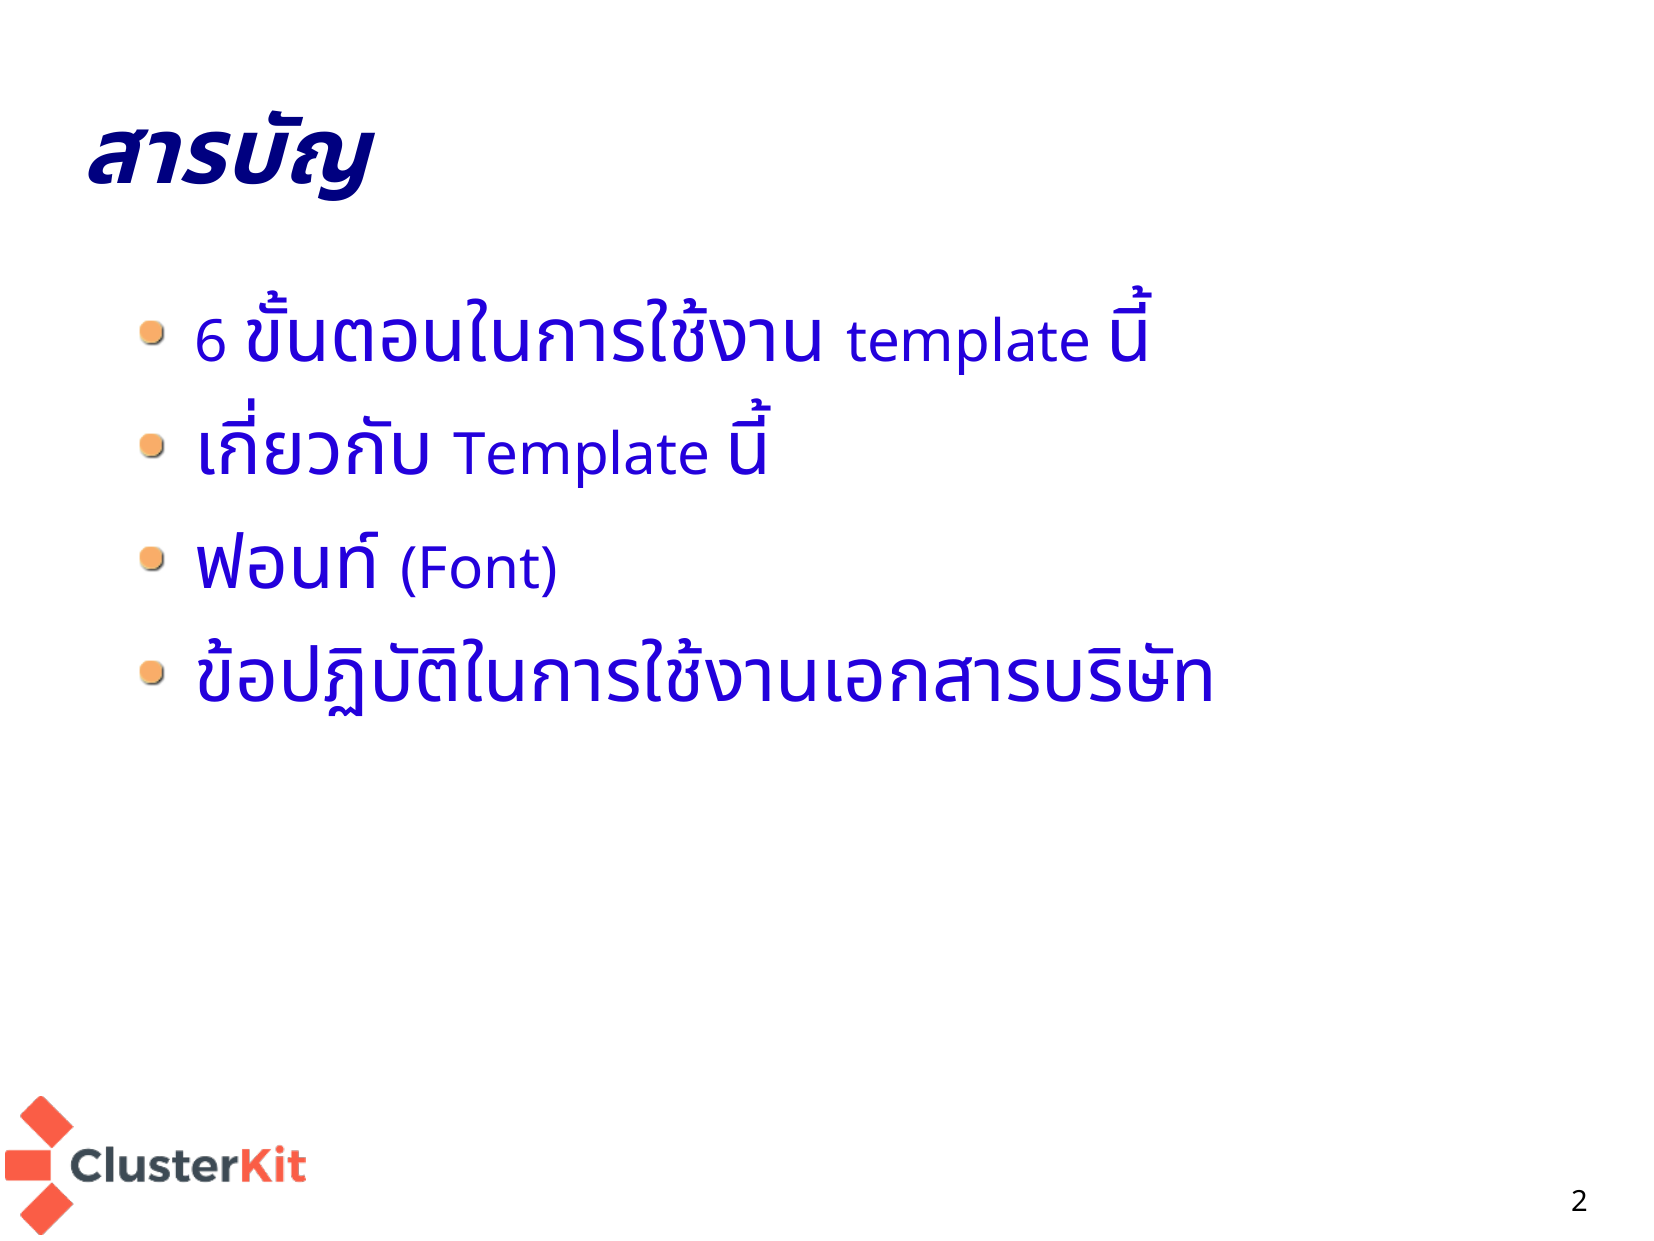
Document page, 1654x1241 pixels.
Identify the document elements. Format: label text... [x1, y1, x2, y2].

title สารบัญ [82, 49, 1570, 257]
list 6 ขั้นตอนในการใช้งาน template นี้ เกี่ยวกับ Template นี้ ฟอนท์ (Font) ข้อปฏิบัติในการใช้งานเอกสารบริษัท [82, 290, 1570, 1109]
picture [5, 1096, 306, 1235]
